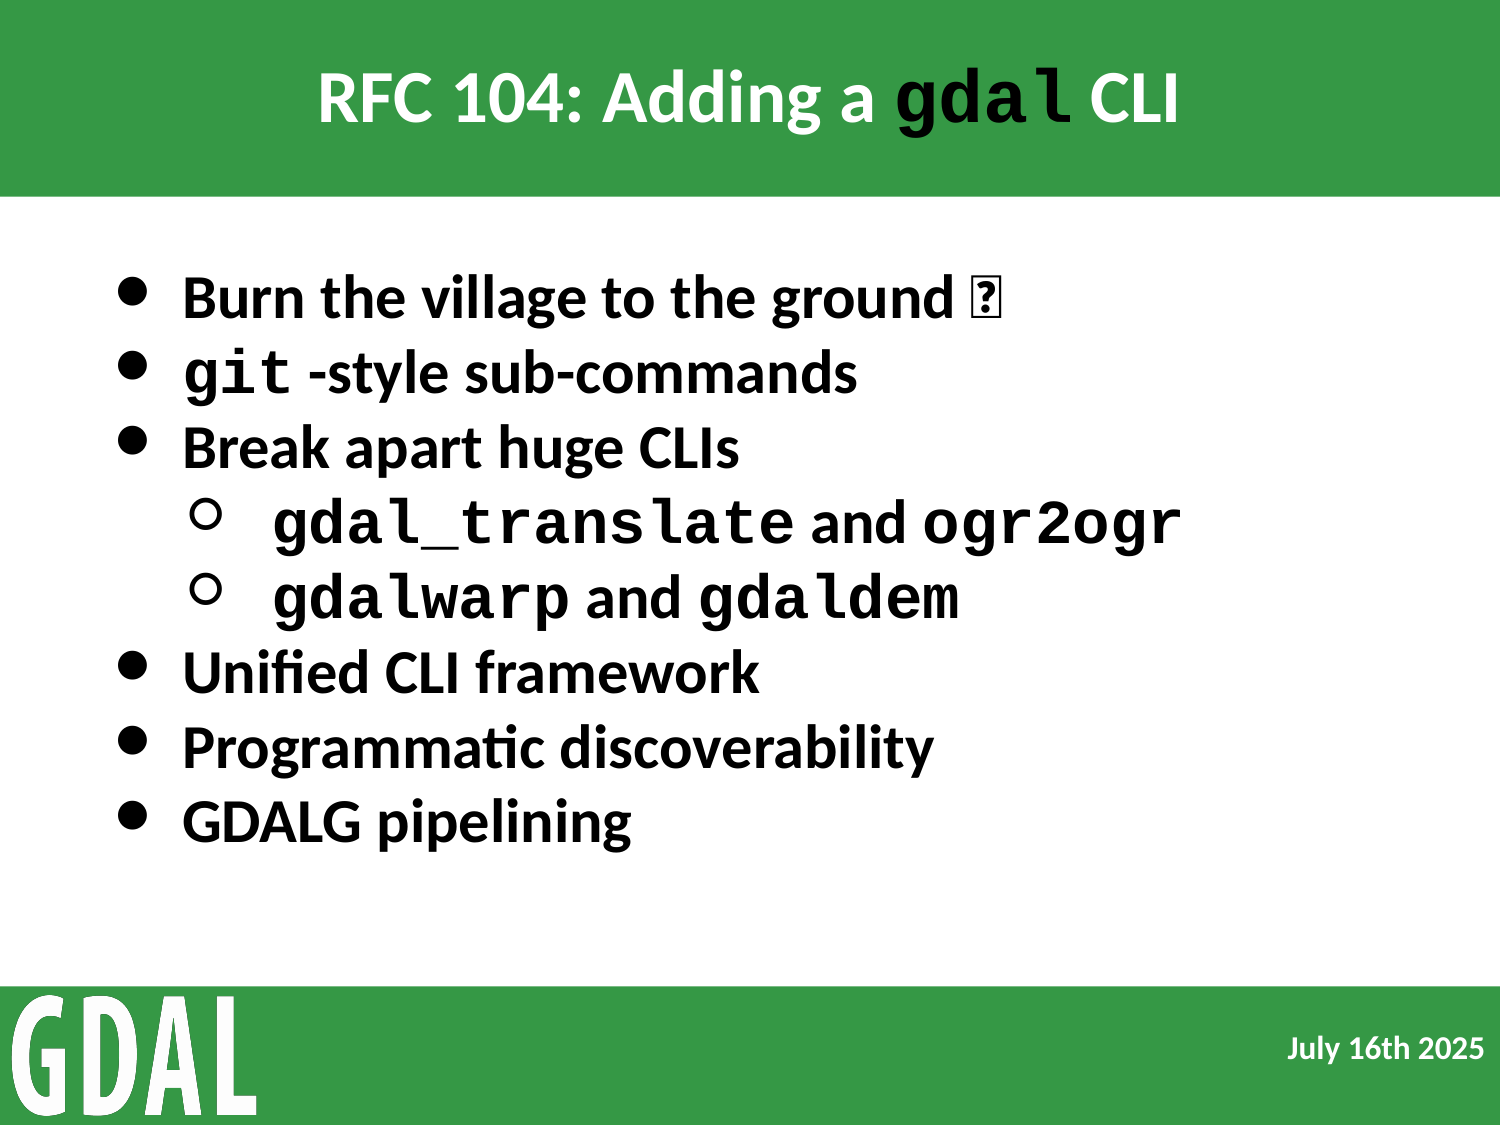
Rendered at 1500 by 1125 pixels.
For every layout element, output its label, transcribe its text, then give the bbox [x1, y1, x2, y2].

text_box Burn the village to the ground 🔥 git -style sub-commands Break apart huge CLIs gdal_translate and ogr2ogr gdalwarp and gdaldem Unified CLI framework Programmatic discoverability GDALG pipelining [92, 240, 1408, 1023]
title RFC 104: Adding a gdal CLI [0, 0, 1500, 197]
picture [11, 995, 257, 1116]
